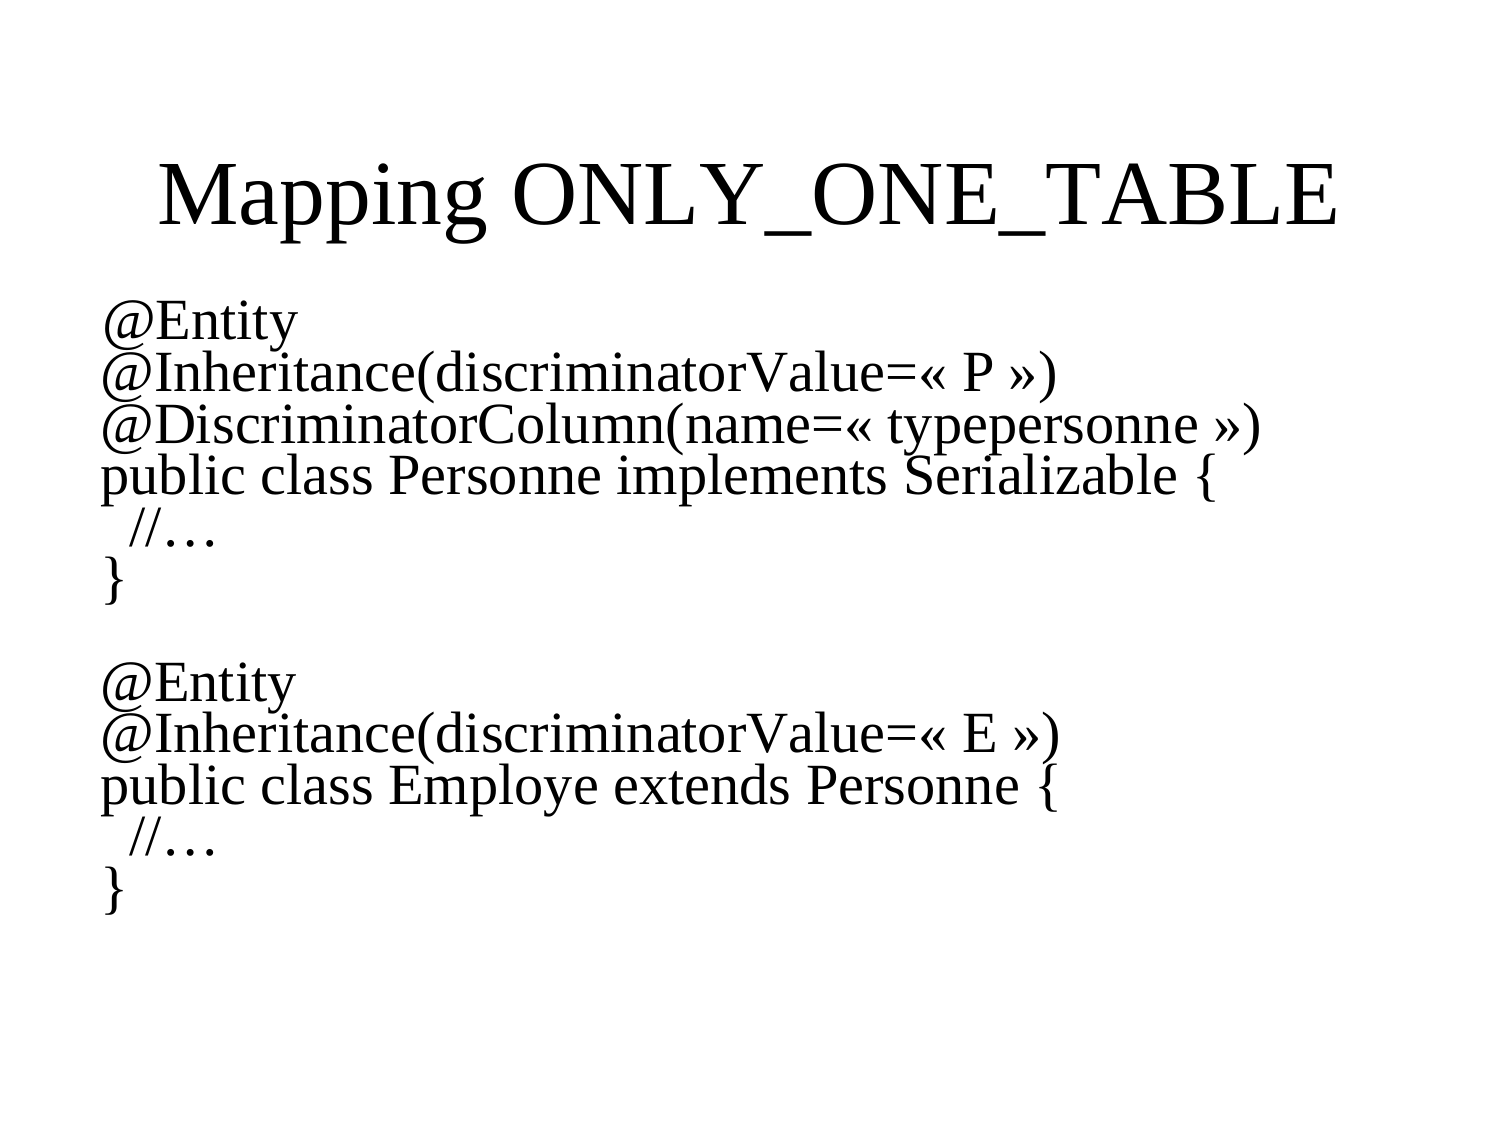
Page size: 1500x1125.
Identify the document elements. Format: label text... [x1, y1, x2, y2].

list @Entity @Inheritance(discriminatorValue=« P ») @DiscriminatorColumn(name=« typepersonne ») public class Personne implements Serializable { //… } @Entity @Inheritance(discriminatorValue=« E ») public class Employe extends Personne { //… } [29, 290, 1459, 1005]
title Mapping ONLY_ONE_TABLE [112, 99, 1388, 288]
